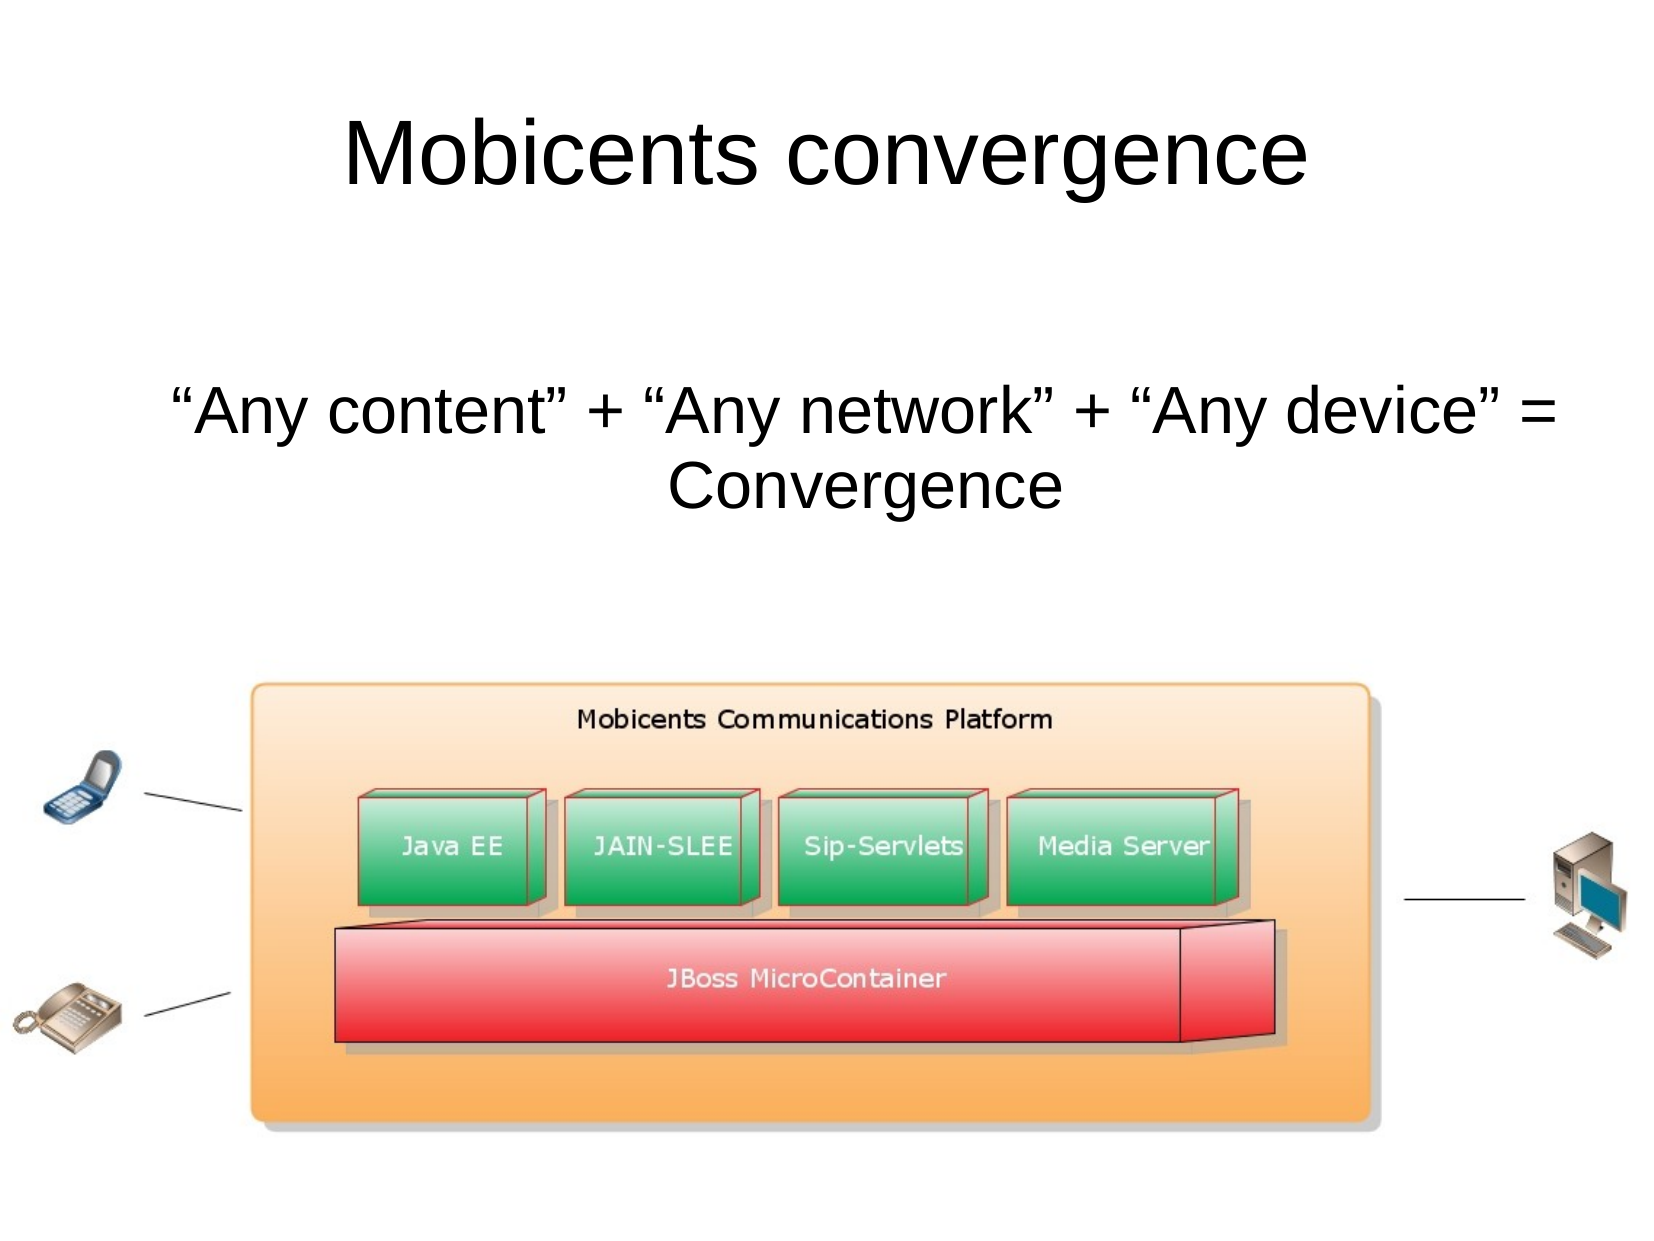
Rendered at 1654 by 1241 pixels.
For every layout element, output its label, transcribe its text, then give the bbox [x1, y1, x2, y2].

text_box “Any content” + “Any network” + “Any device” = Convergence [91, 373, 1570, 540]
title Mobicents convergence [82, 56, 1571, 250]
picture [0, 637, 1654, 1161]
